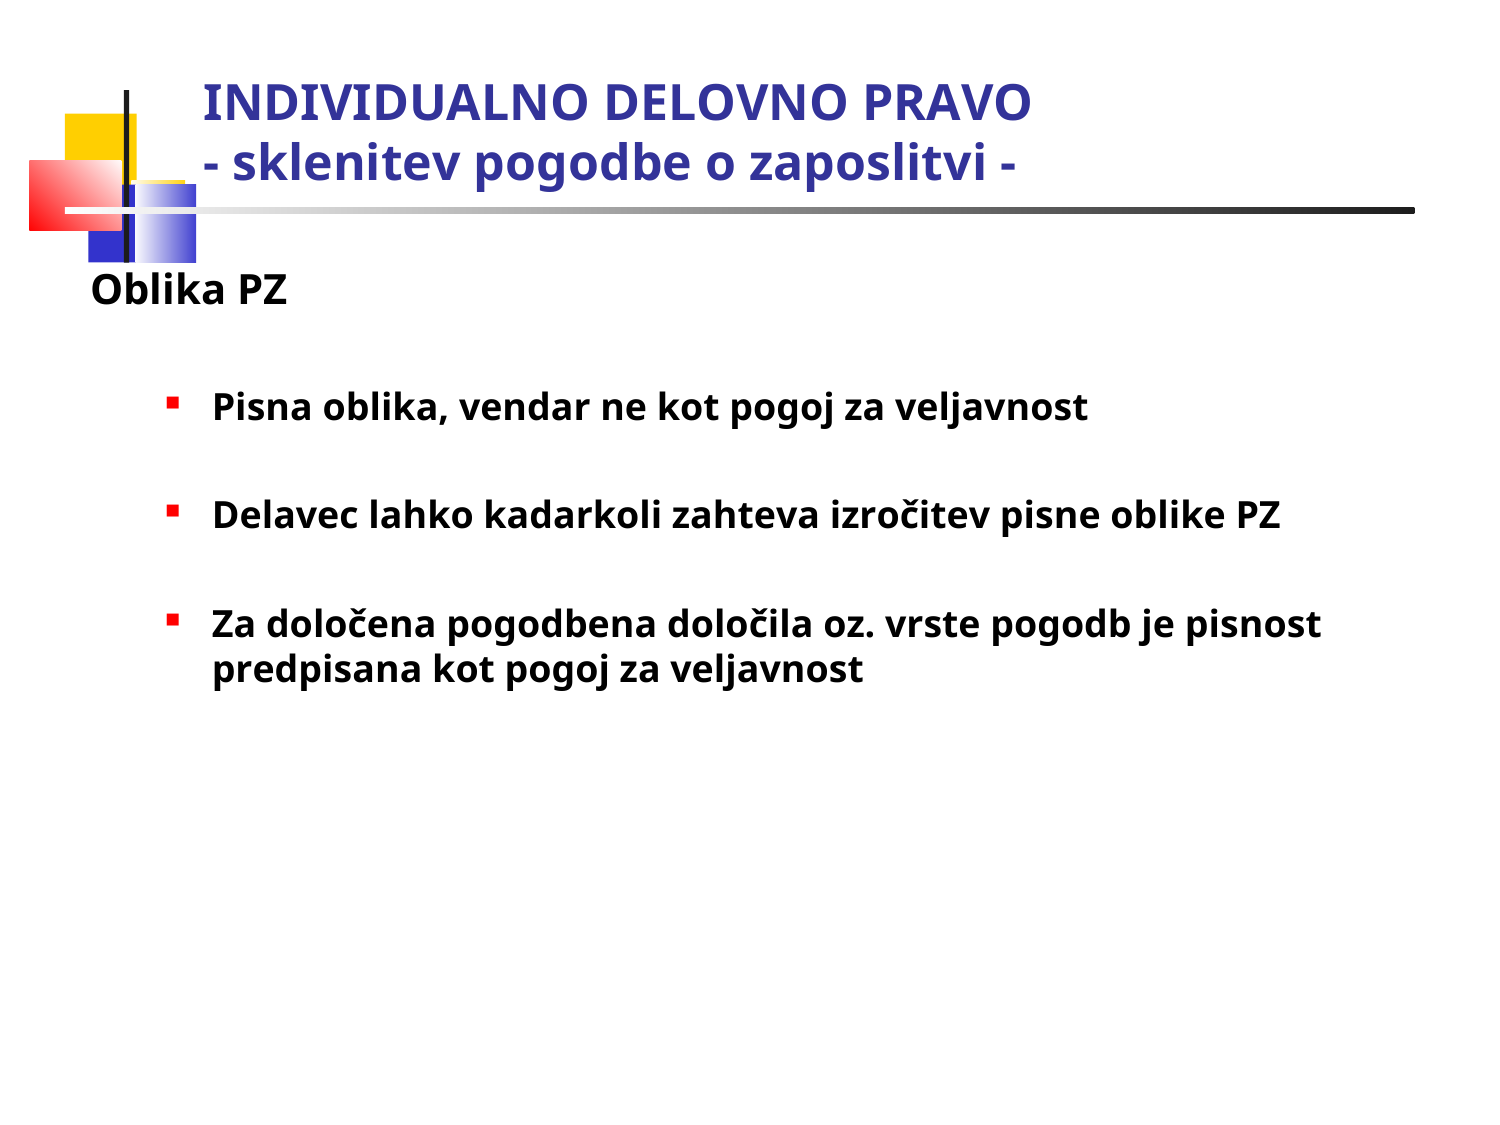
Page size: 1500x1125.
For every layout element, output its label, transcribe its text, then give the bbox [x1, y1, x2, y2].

title INDIVIDUALNO DELOVNO PRAVO - sklenitev pogodbe o zaposlitvi - [188, 35, 1468, 199]
list Oblika PZ Pisna oblika, vendar ne kot pogoj za veljavnost Delavec lahko kadarkoli zahteva izročitev pisne oblike PZ Za določena pogodbena določila oz. vrste pogodb je pisnost predpisana kot pogoj za veljavnost [75, 255, 1426, 1005]
